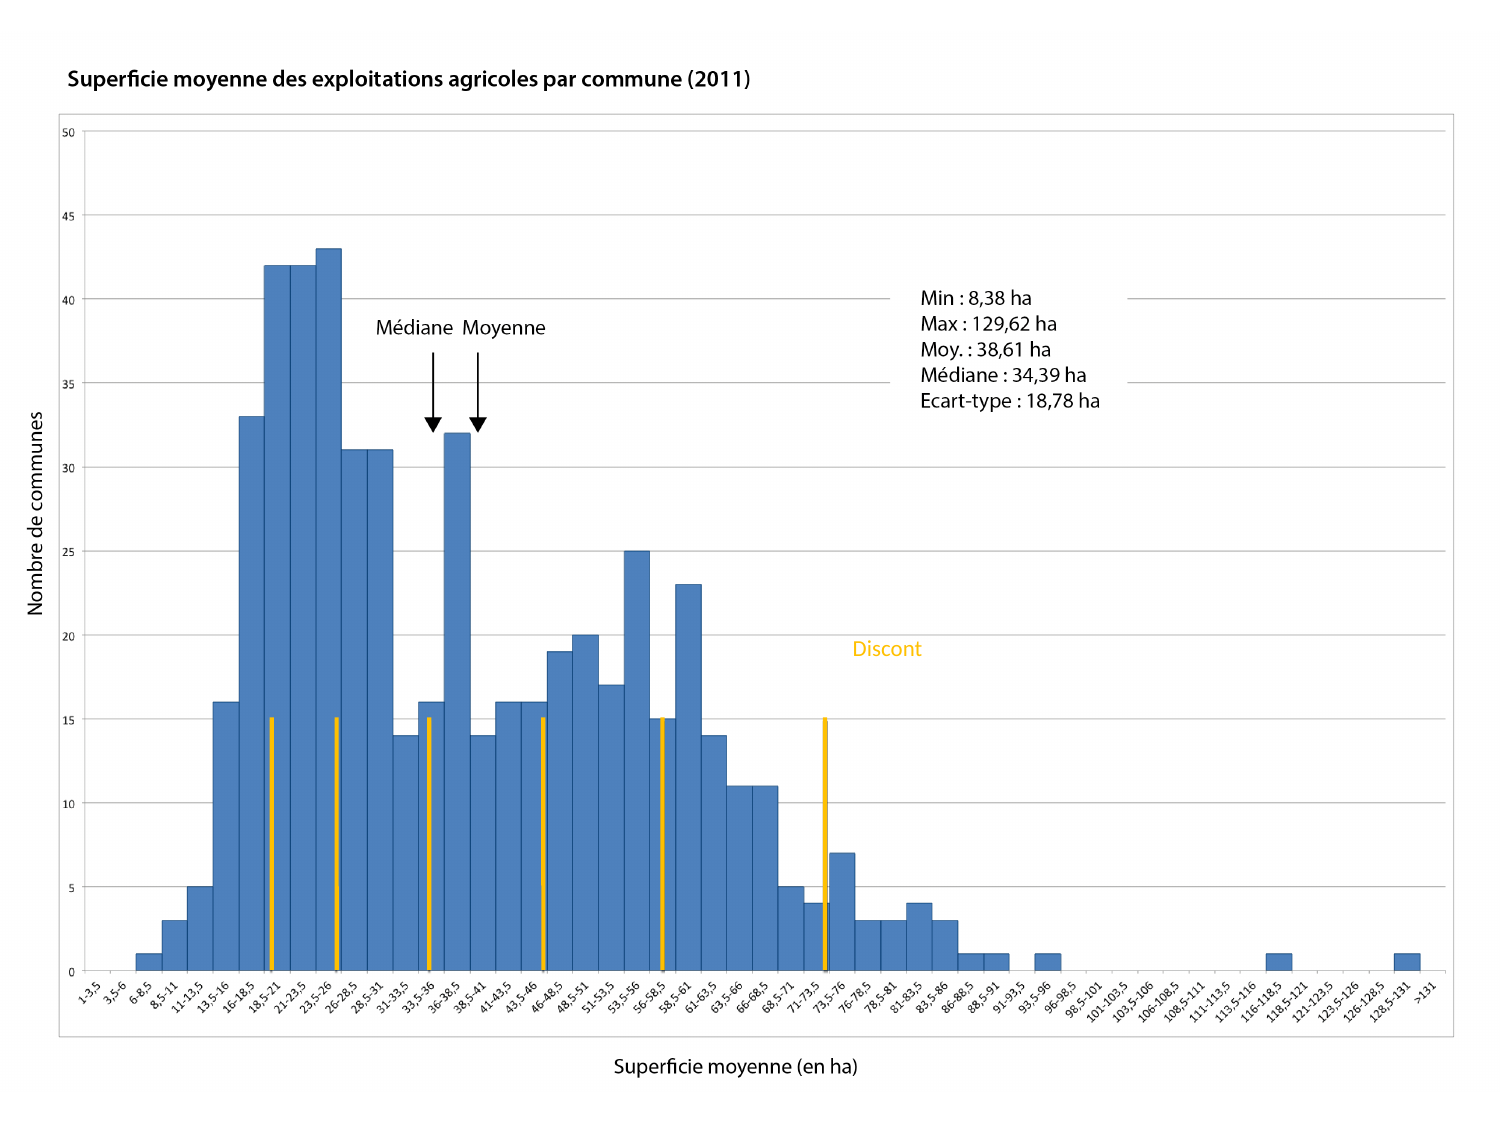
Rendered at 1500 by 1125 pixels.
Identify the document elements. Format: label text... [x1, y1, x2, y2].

picture [0, 31, 1500, 1092]
text_box Discont [837, 625, 938, 669]
